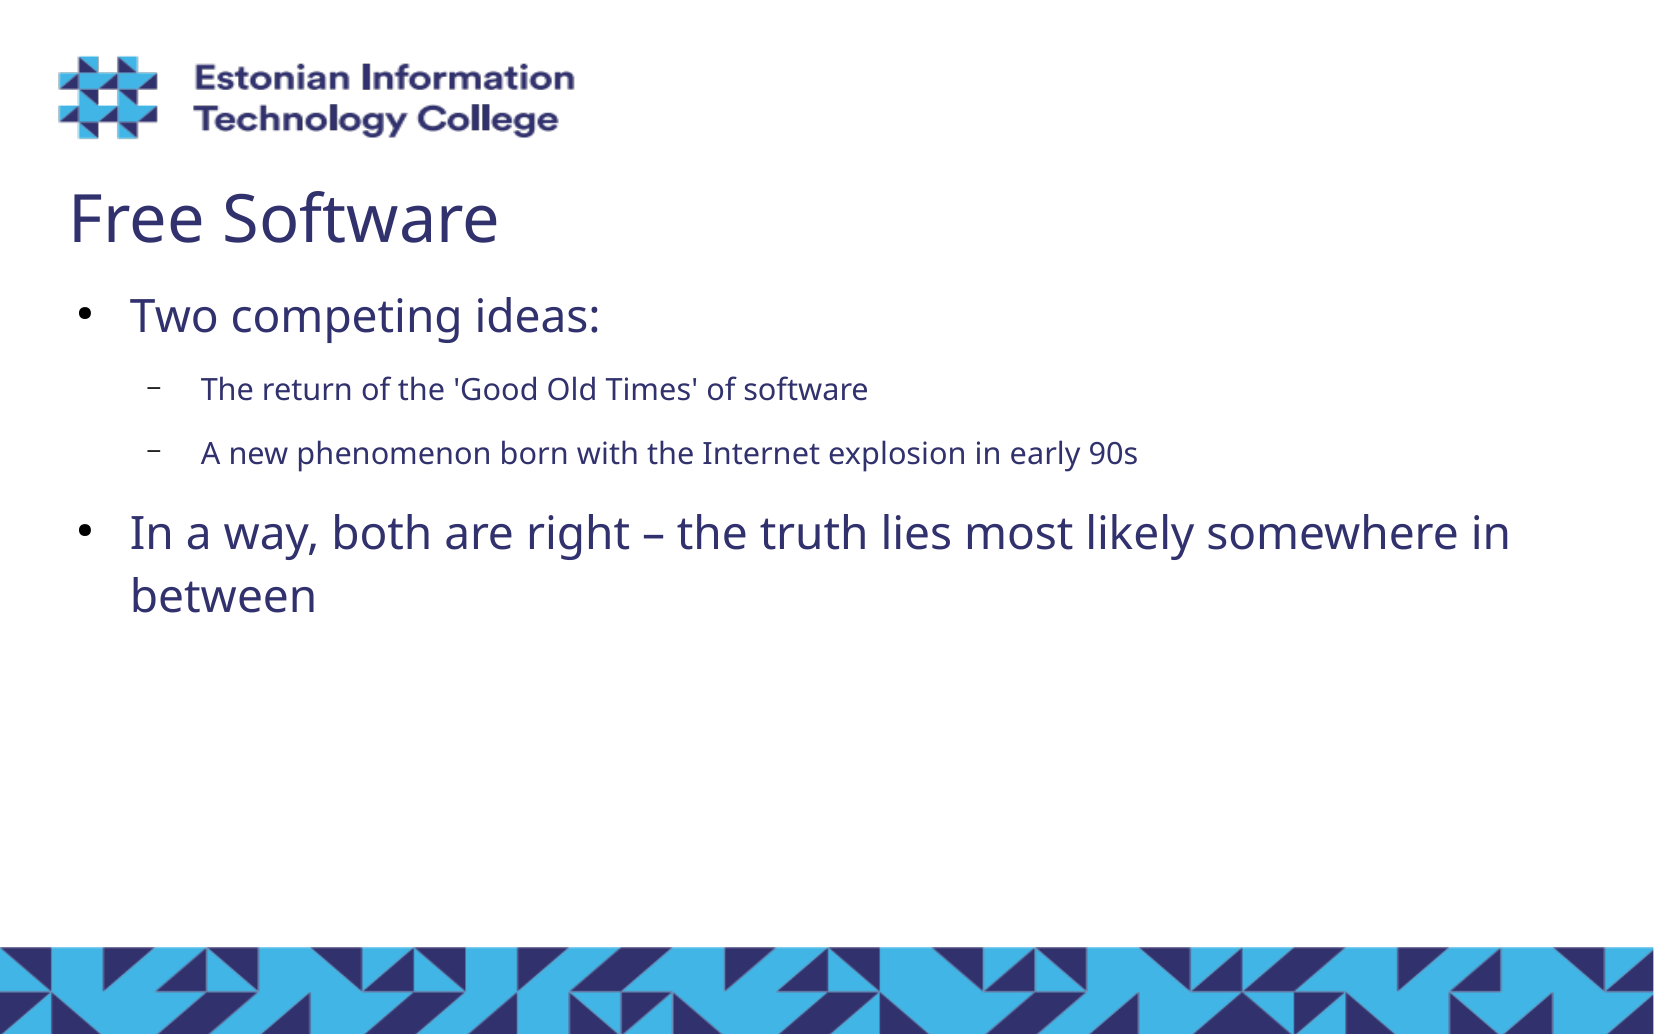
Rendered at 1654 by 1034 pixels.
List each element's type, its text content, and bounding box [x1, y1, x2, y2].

list Two competing ideas: The return of the 'Good Old Times' of software A new phenomenon born with the Internet explosion in early 90s In a way, both are right – the truth lies most likely somewhere in between [59, 283, 1595, 936]
title Free Software [68, 147, 1536, 283]
